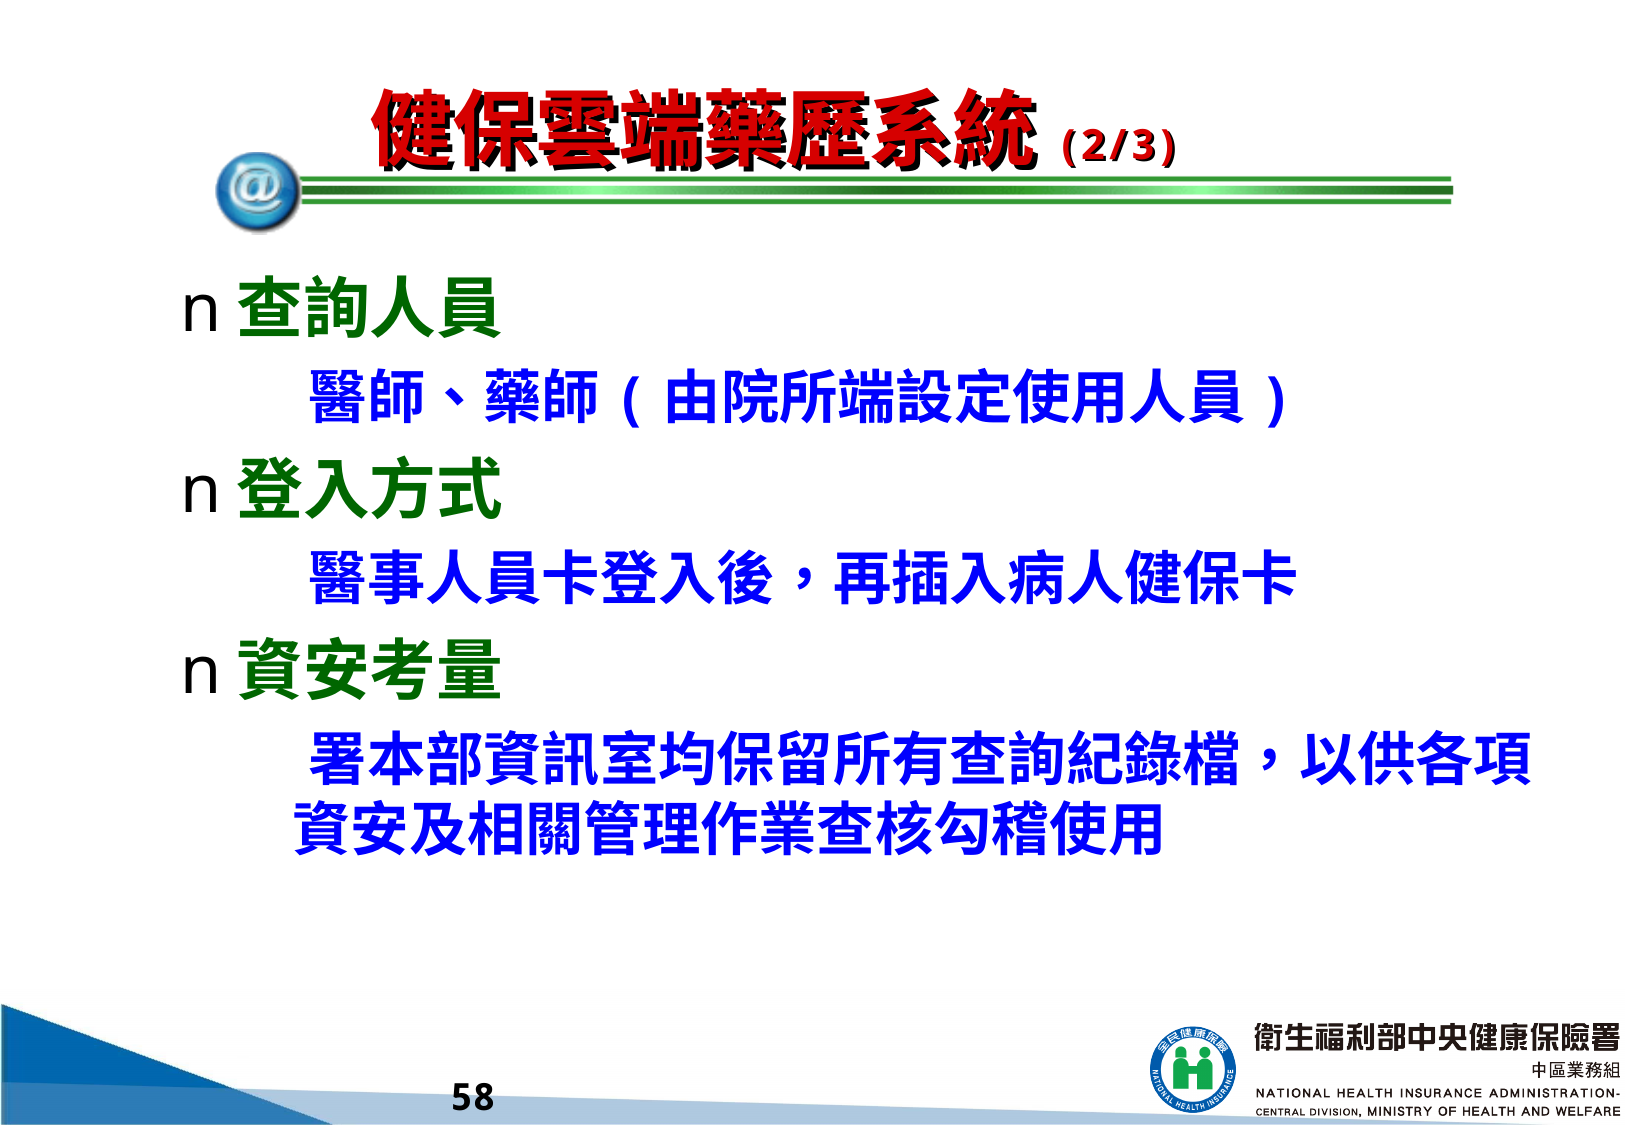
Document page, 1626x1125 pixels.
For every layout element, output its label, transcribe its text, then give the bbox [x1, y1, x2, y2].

list 查詢人員 醫師、藥師(由院所端設定使用人員) 登入方式 醫事人員卡登入後，再插入病人健保卡 資安考量 署本部資訊室均保留所有查詢紀錄檔，以供各項資安及相關管理作業查核勾稽使用 [165, 257, 1557, 997]
title 健保雲端藥歷系統(2/3) [292, 54, 1562, 198]
text_box [435, 1065, 815, 1125]
